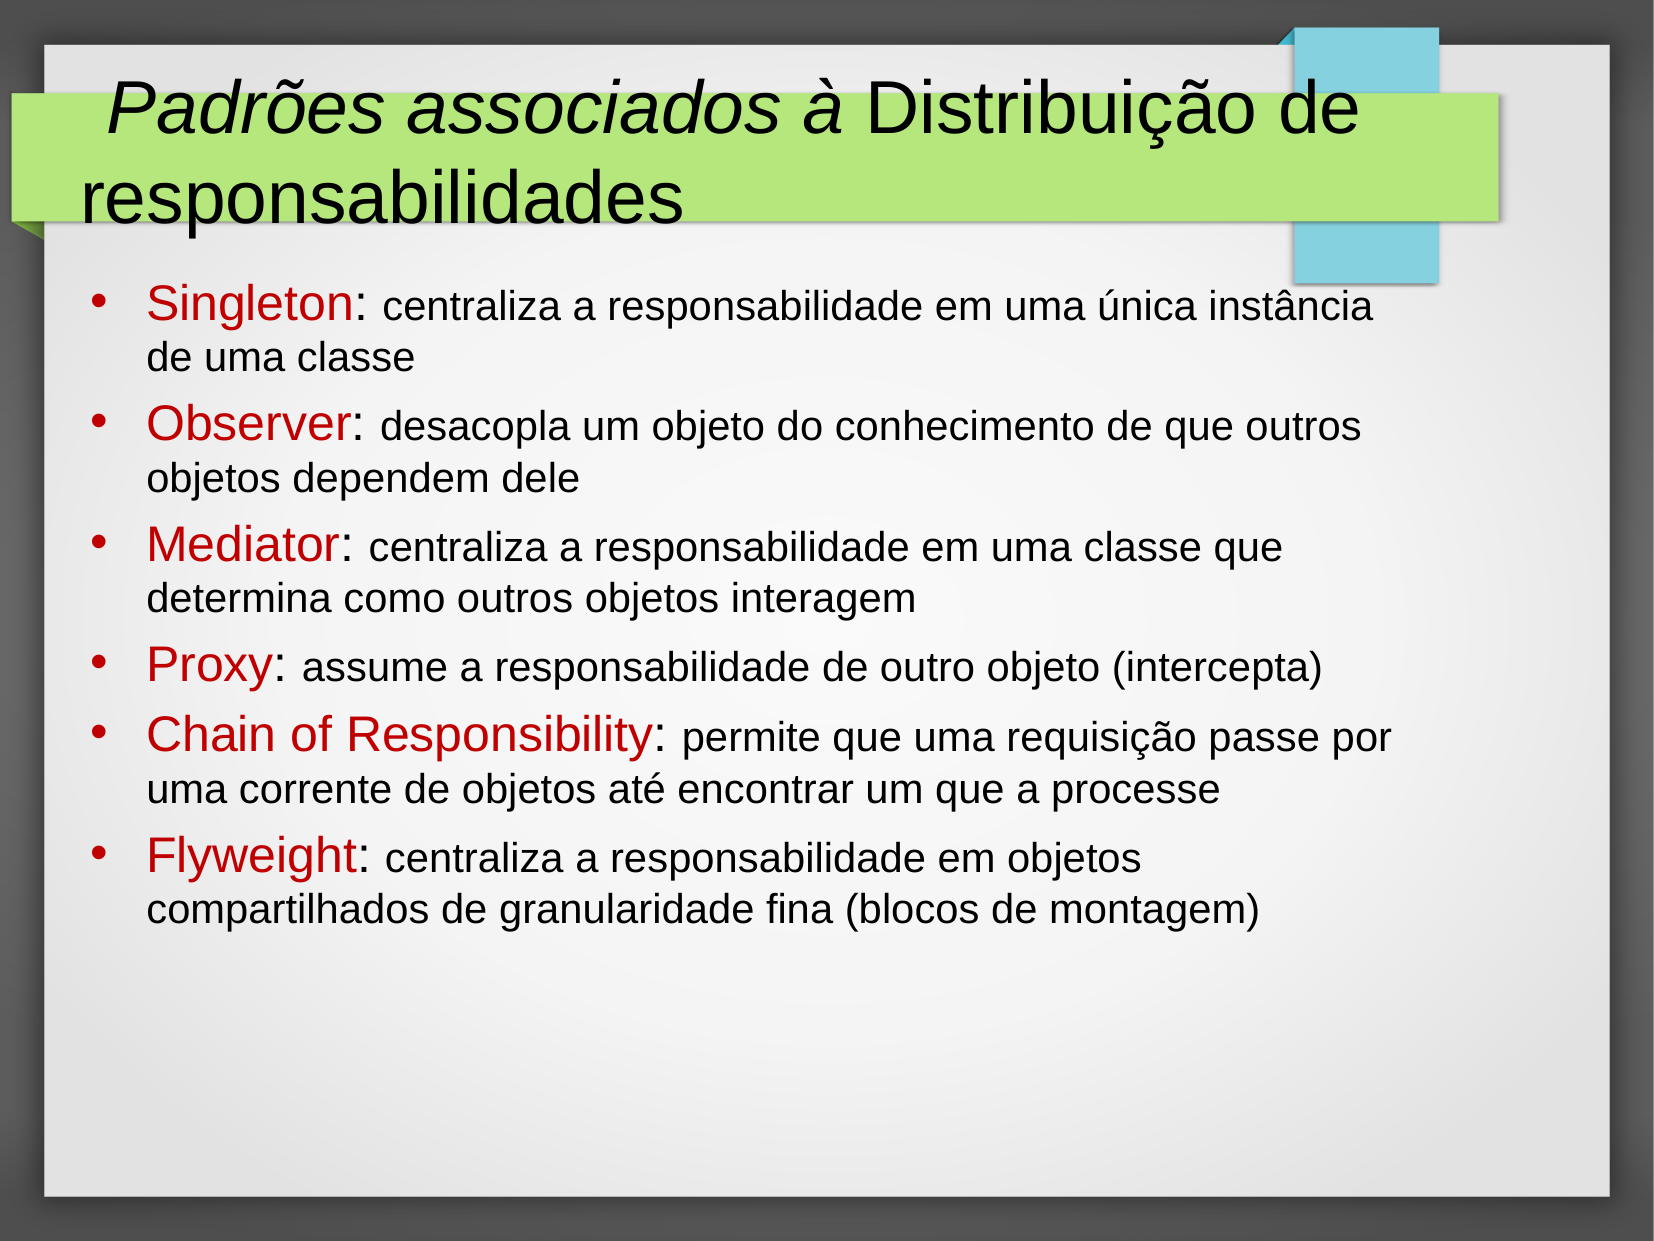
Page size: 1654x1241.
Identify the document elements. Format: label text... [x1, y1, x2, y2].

list Singleton: centraliza a responsabilidade em uma única instância de uma classe Observer: desacopla um objeto do conhecimento de que outros objetos dependem dele Mediator: centraliza a responsabilidade em uma classe que determina como outros objetos interagem Proxy: assume a responsabilidade de outro objeto (intercepta) Chain of Responsibility: permite que uma requisição passe por uma corrente de objetos até encontrar um que a processe Flyweight: centraliza a responsabilidade em objetos compartilhados de granularidade fina (blocos de montagem) [75, 262, 1426, 1005]
title Padrões associados à Distribuição de responsabilidades [64, 54, 1553, 243]
picture [0, 0, 1654, 1241]
